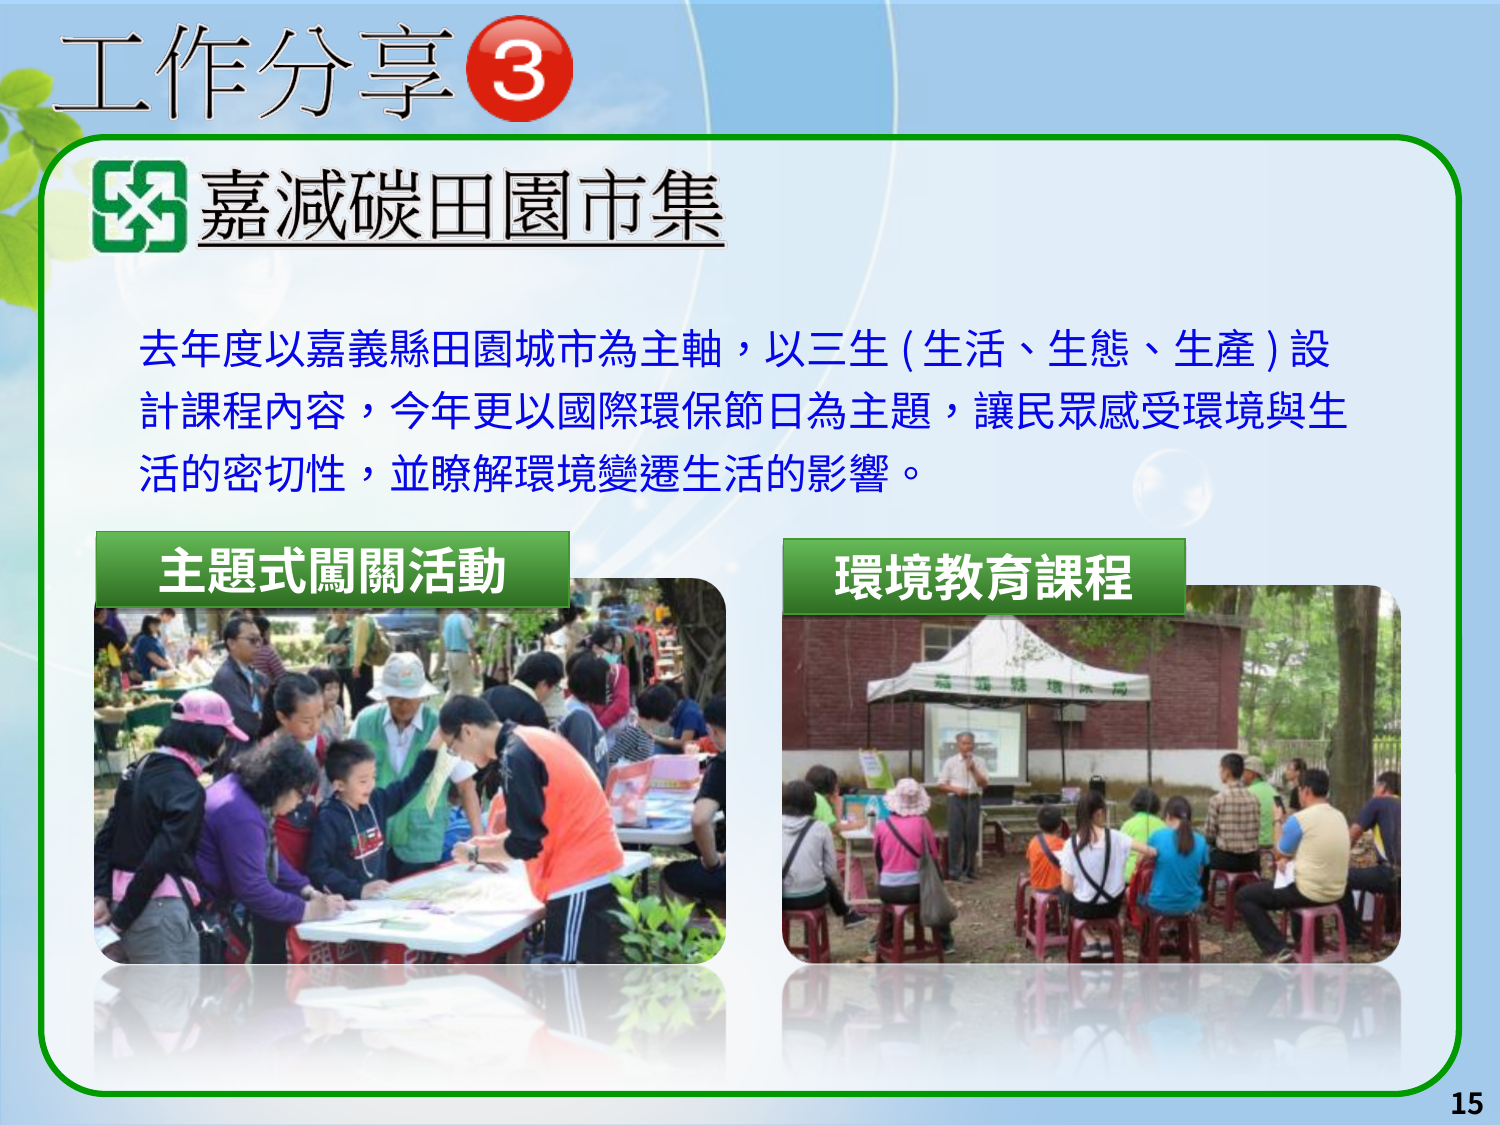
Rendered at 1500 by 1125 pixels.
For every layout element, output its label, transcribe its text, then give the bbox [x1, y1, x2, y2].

picture [779, 585, 1404, 1125]
picture [91, 578, 729, 1125]
text_box 環境教育課程 [783, 538, 1186, 615]
text_box 主題式闖關活動 [96, 531, 569, 607]
picture [88, 156, 1500, 256]
picture [36, 0, 573, 135]
text_box 去年度以嘉義縣田園城市為主軸，以三生(生活、生態、生產)設計課程內容，今年更以國際環保節日為主題，讓民眾感受環境與生活的密切性，並瞭解環境變遷生活的影響。 [123, 302, 1377, 506]
